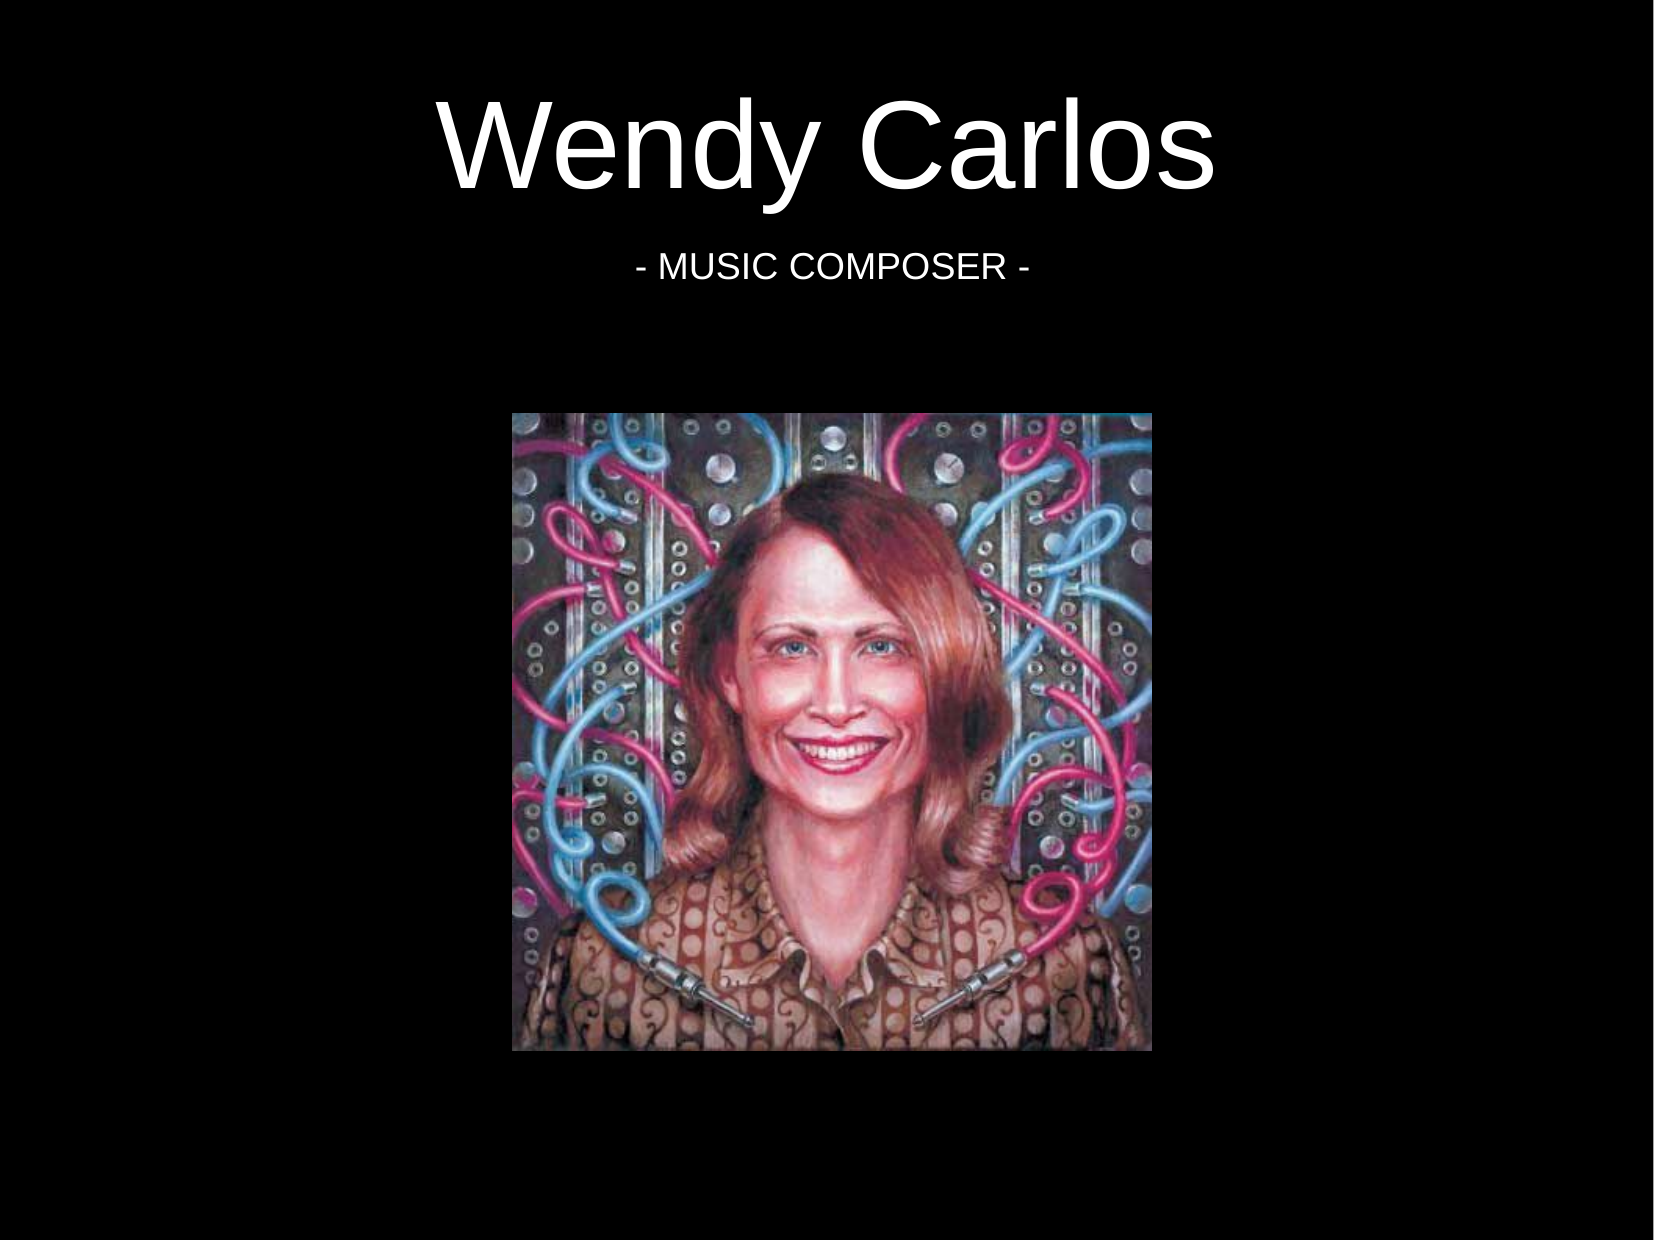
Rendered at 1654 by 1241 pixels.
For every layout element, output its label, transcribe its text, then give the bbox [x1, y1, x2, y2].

text_box - MUSIC COMPOSER - [620, 238, 1063, 296]
text_box Wendy Carlos [0, 67, 1654, 237]
picture [512, 413, 1152, 1051]
